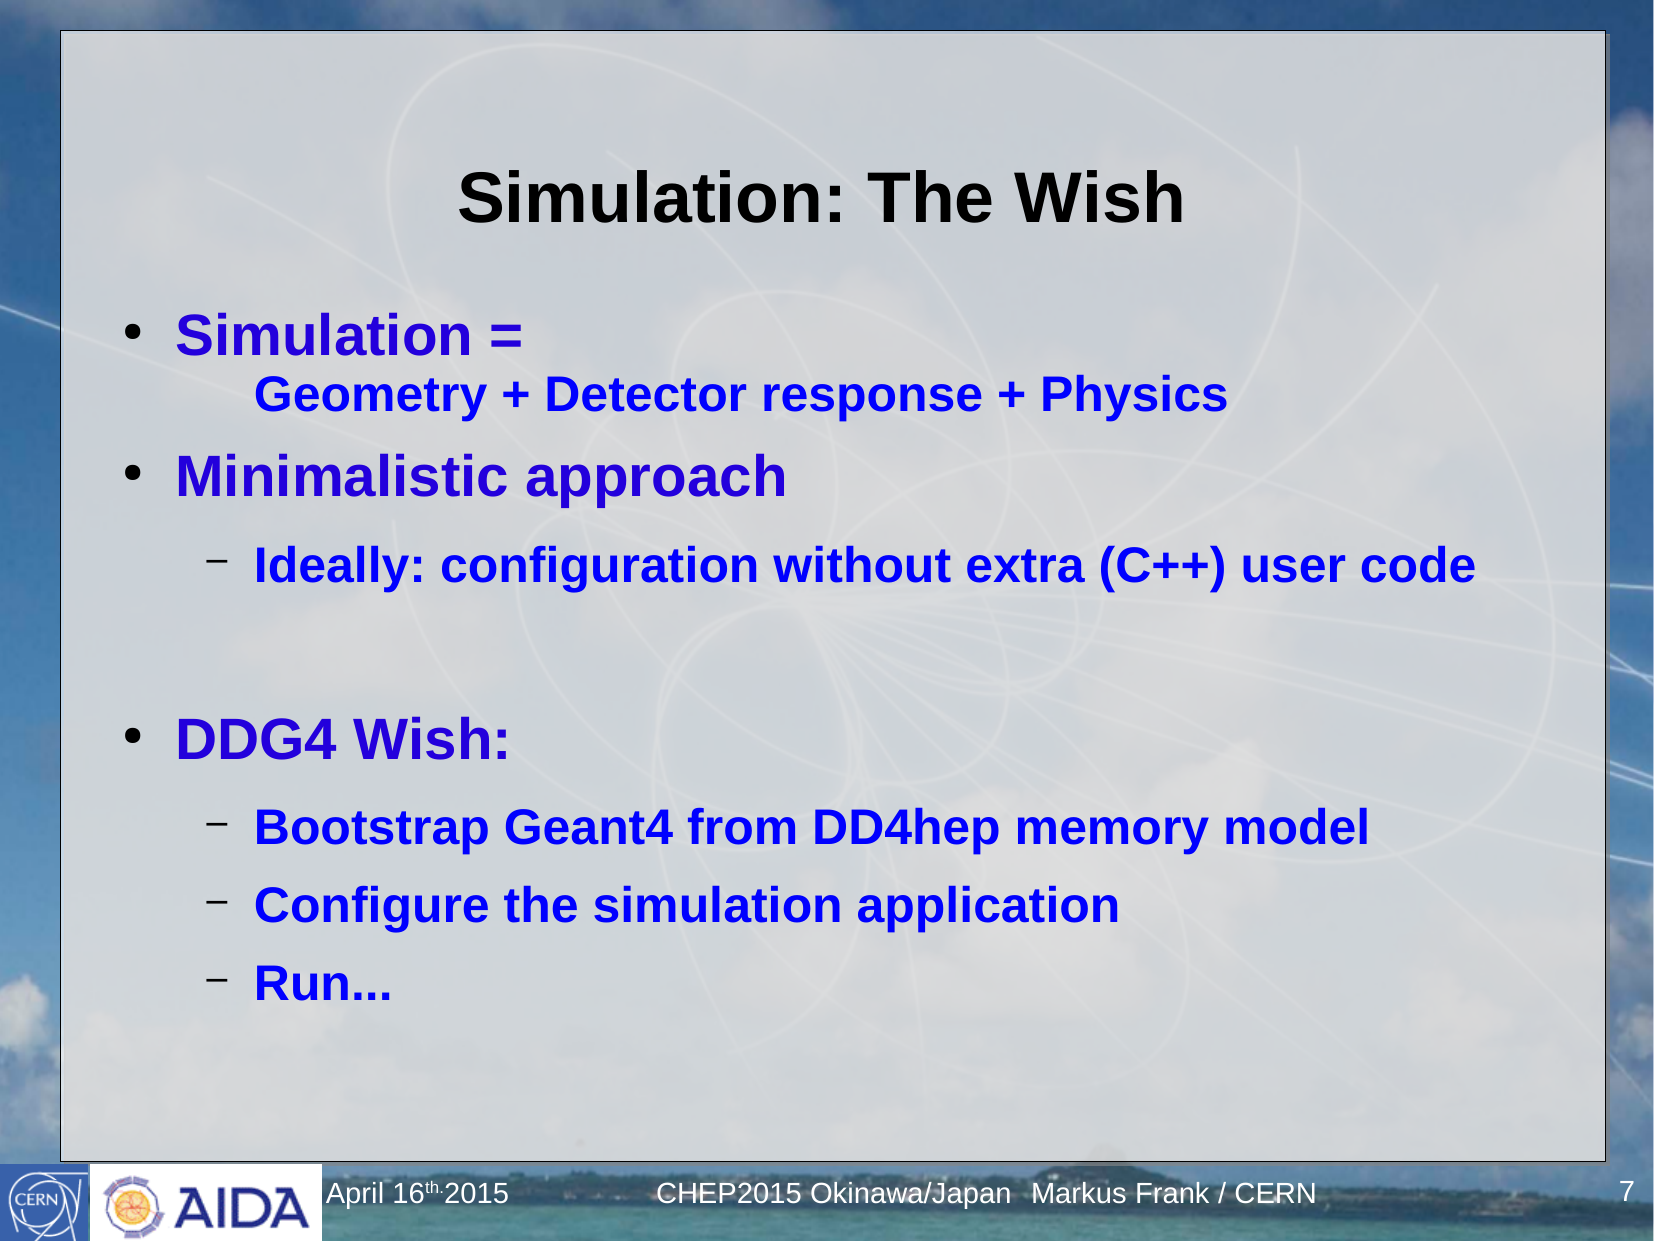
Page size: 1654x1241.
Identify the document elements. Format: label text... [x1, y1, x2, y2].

picture [0, 0, 1654, 1241]
title Simulation: The Wish [82, 90, 1536, 298]
list Simulation = Geometry + Detector response + Physics Minimalistic approach Ideally: configuration without extra (C++) user code DDG4 Wish: Bootstrap Geant4 from DD4hep memory model Configure the simulation application Run... [90, 297, 1546, 1027]
